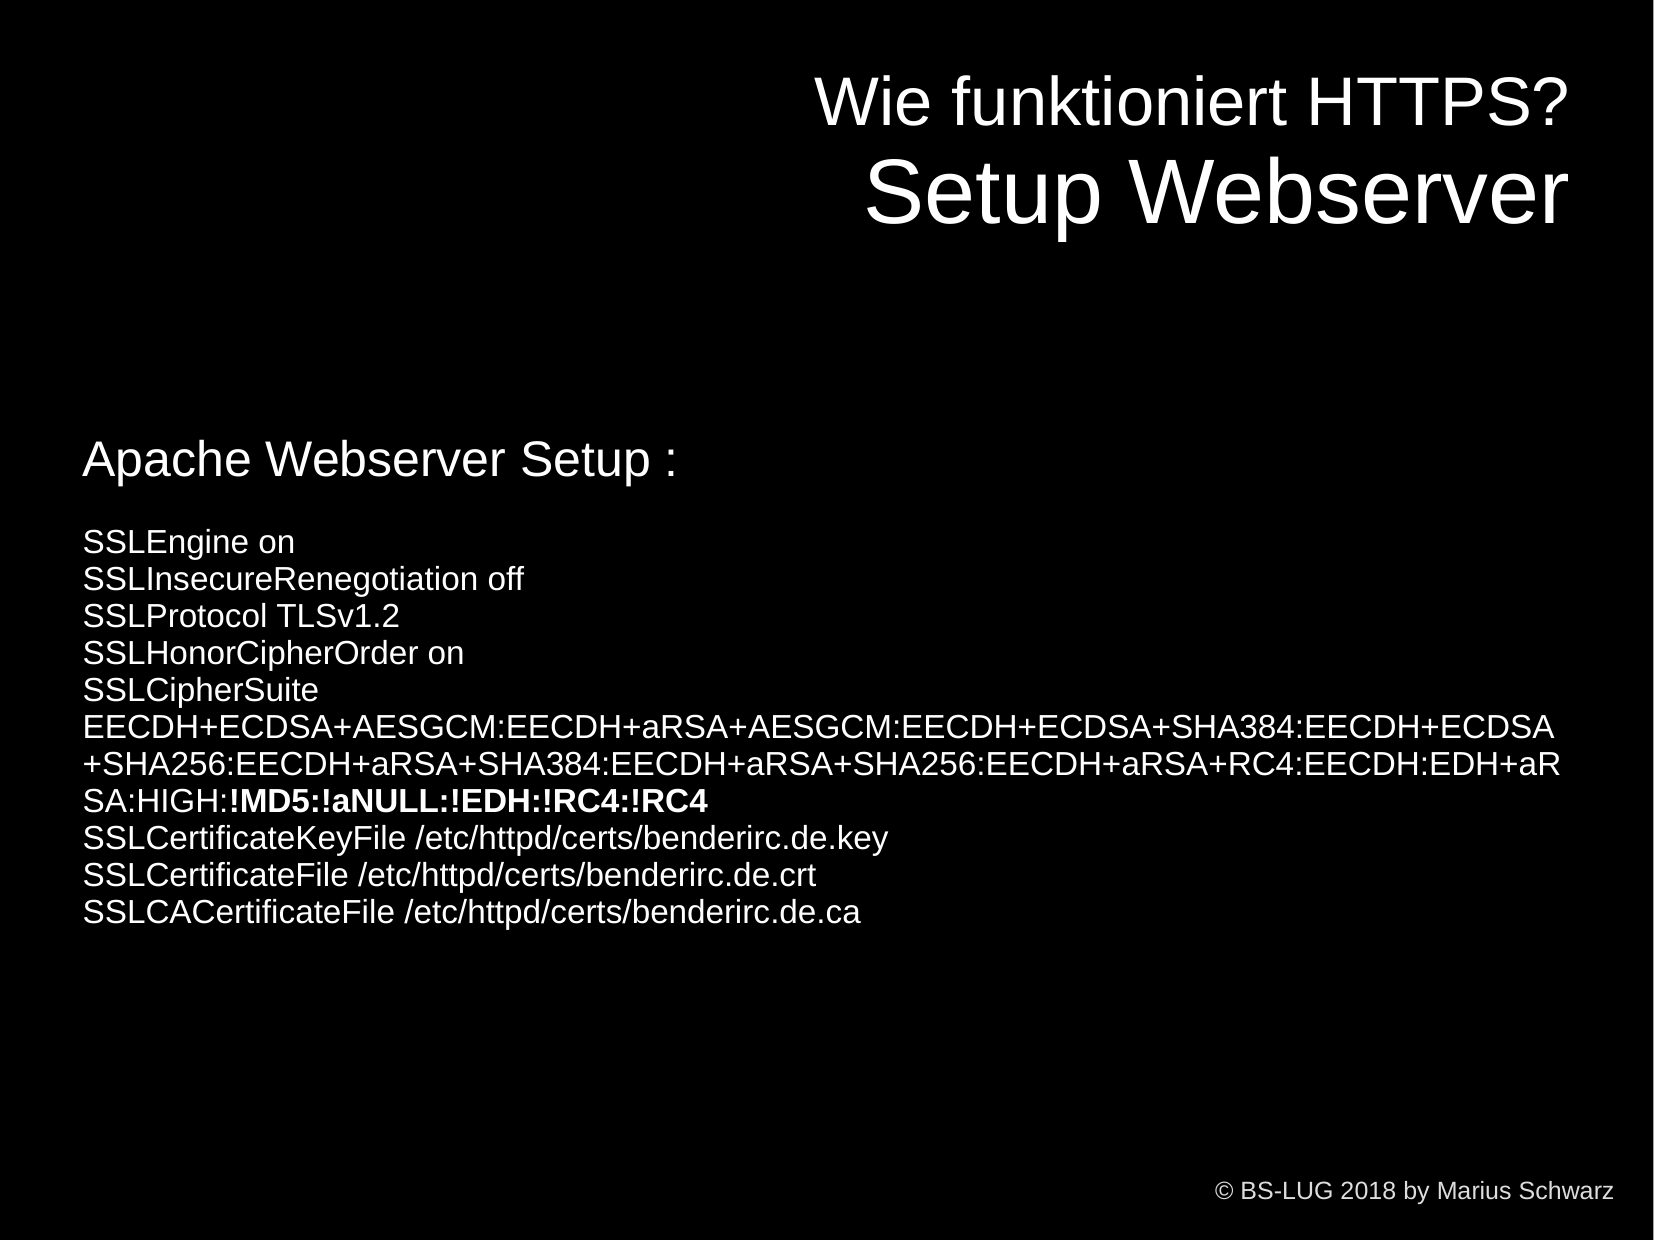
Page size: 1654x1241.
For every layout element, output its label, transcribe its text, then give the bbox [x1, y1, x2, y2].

text_box © BS-LUG 2018 by Marius Schwarz [1133, 1169, 1630, 1213]
subtitle Apache Webserver Setup : SSLEngine on SSLInsecureRenegotiation off SSLProtocol TLSv1.2 SSLHonorCipherOrder on SSLCipherSuite EECDH+ECDSA+AESGCM:EECDH+aRSA+AESGCM:EECDH+ECDSA+SHA384:EECDH+ECDSA+SHA256:EECDH+aRSA+SHA384:EECDH+aRSA+SHA256:EECDH+aRSA+RC4:EECDH:EDH+aRSA:HIGH:!MD5:!aNULL:!EDH:!RC4:!RC4 SSLCertificateKeyFile /etc/httpd/certs/benderirc.de.key SSLCertificateFile /etc/httpd/certs/benderirc.de.crt SSLCACertificateFile /etc/httpd/certs/benderirc.de.ca [82, 290, 1571, 1109]
title Wie funktioniert HTTPS? Setup Webserver [82, 49, 1571, 257]
